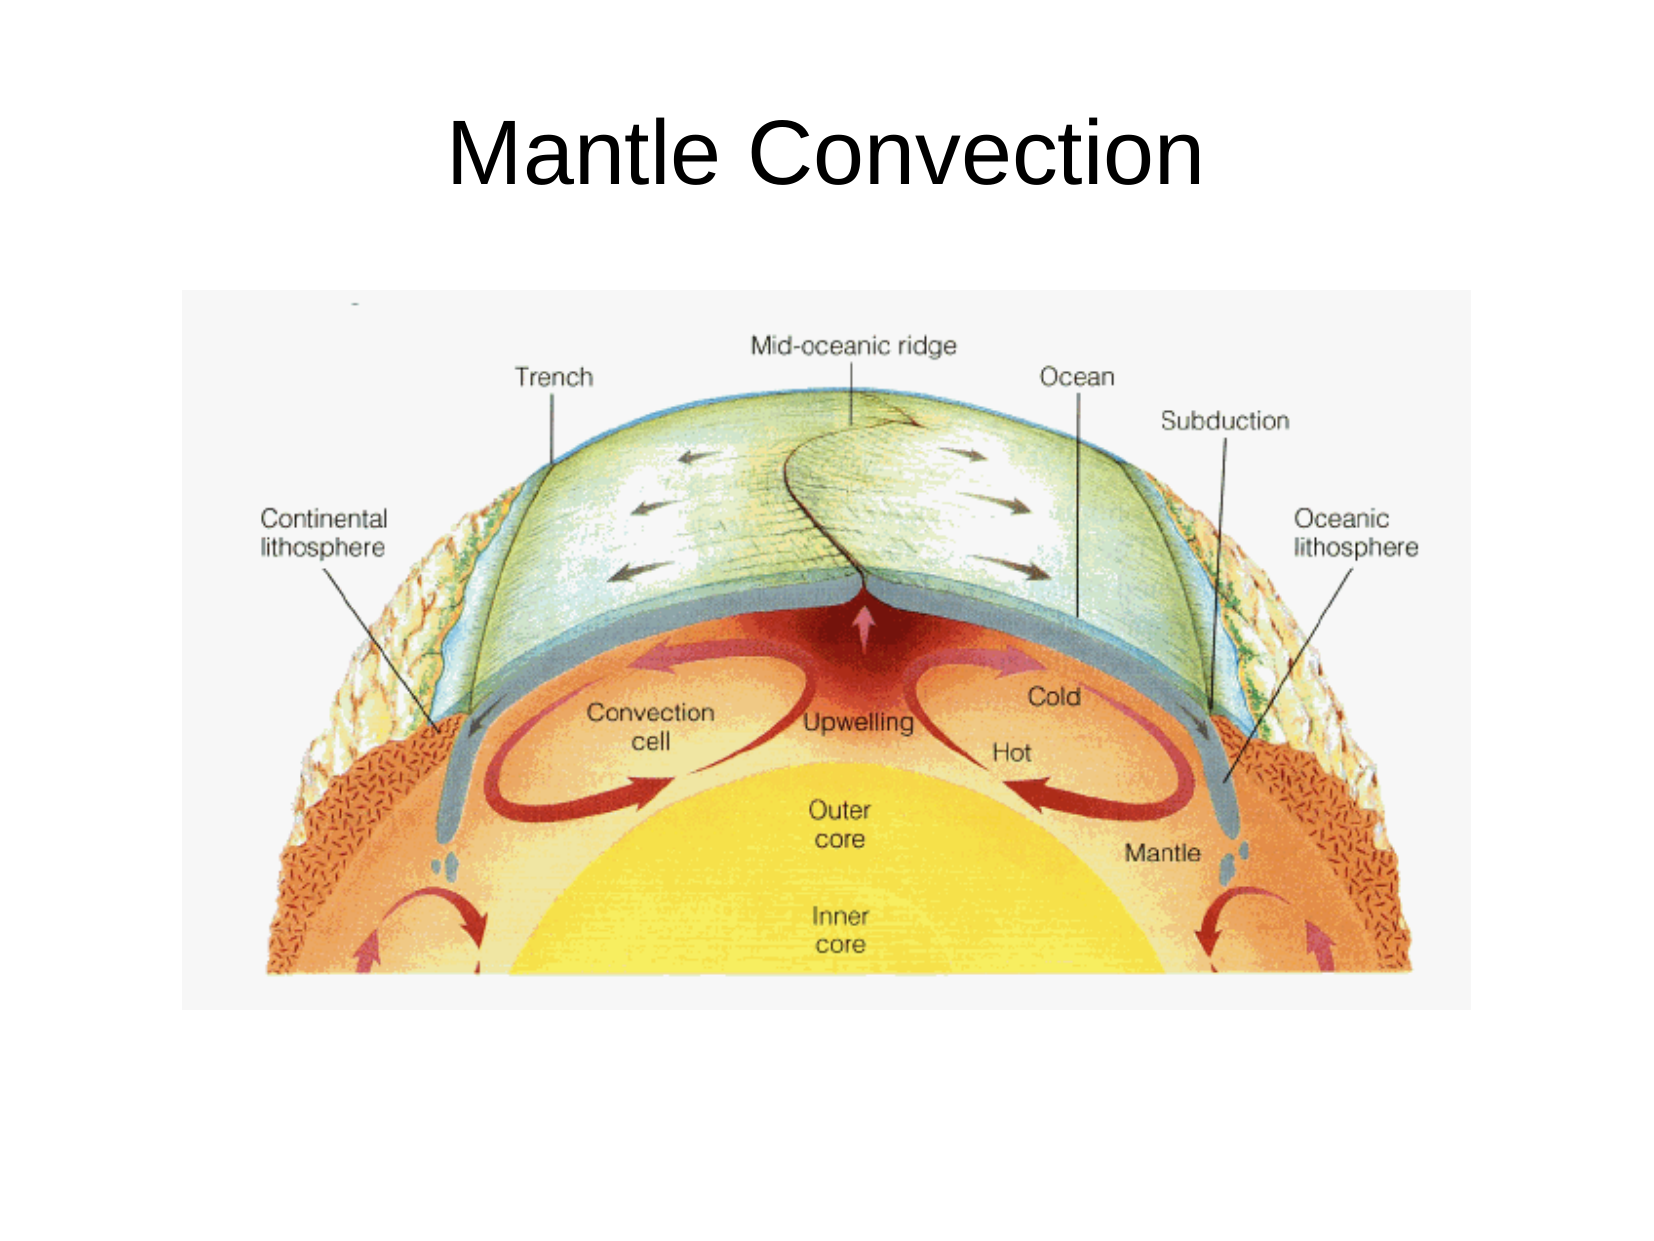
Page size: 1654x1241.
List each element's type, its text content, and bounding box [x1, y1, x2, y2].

title Mantle Convection [82, 49, 1571, 257]
picture [182, 290, 1471, 1010]
